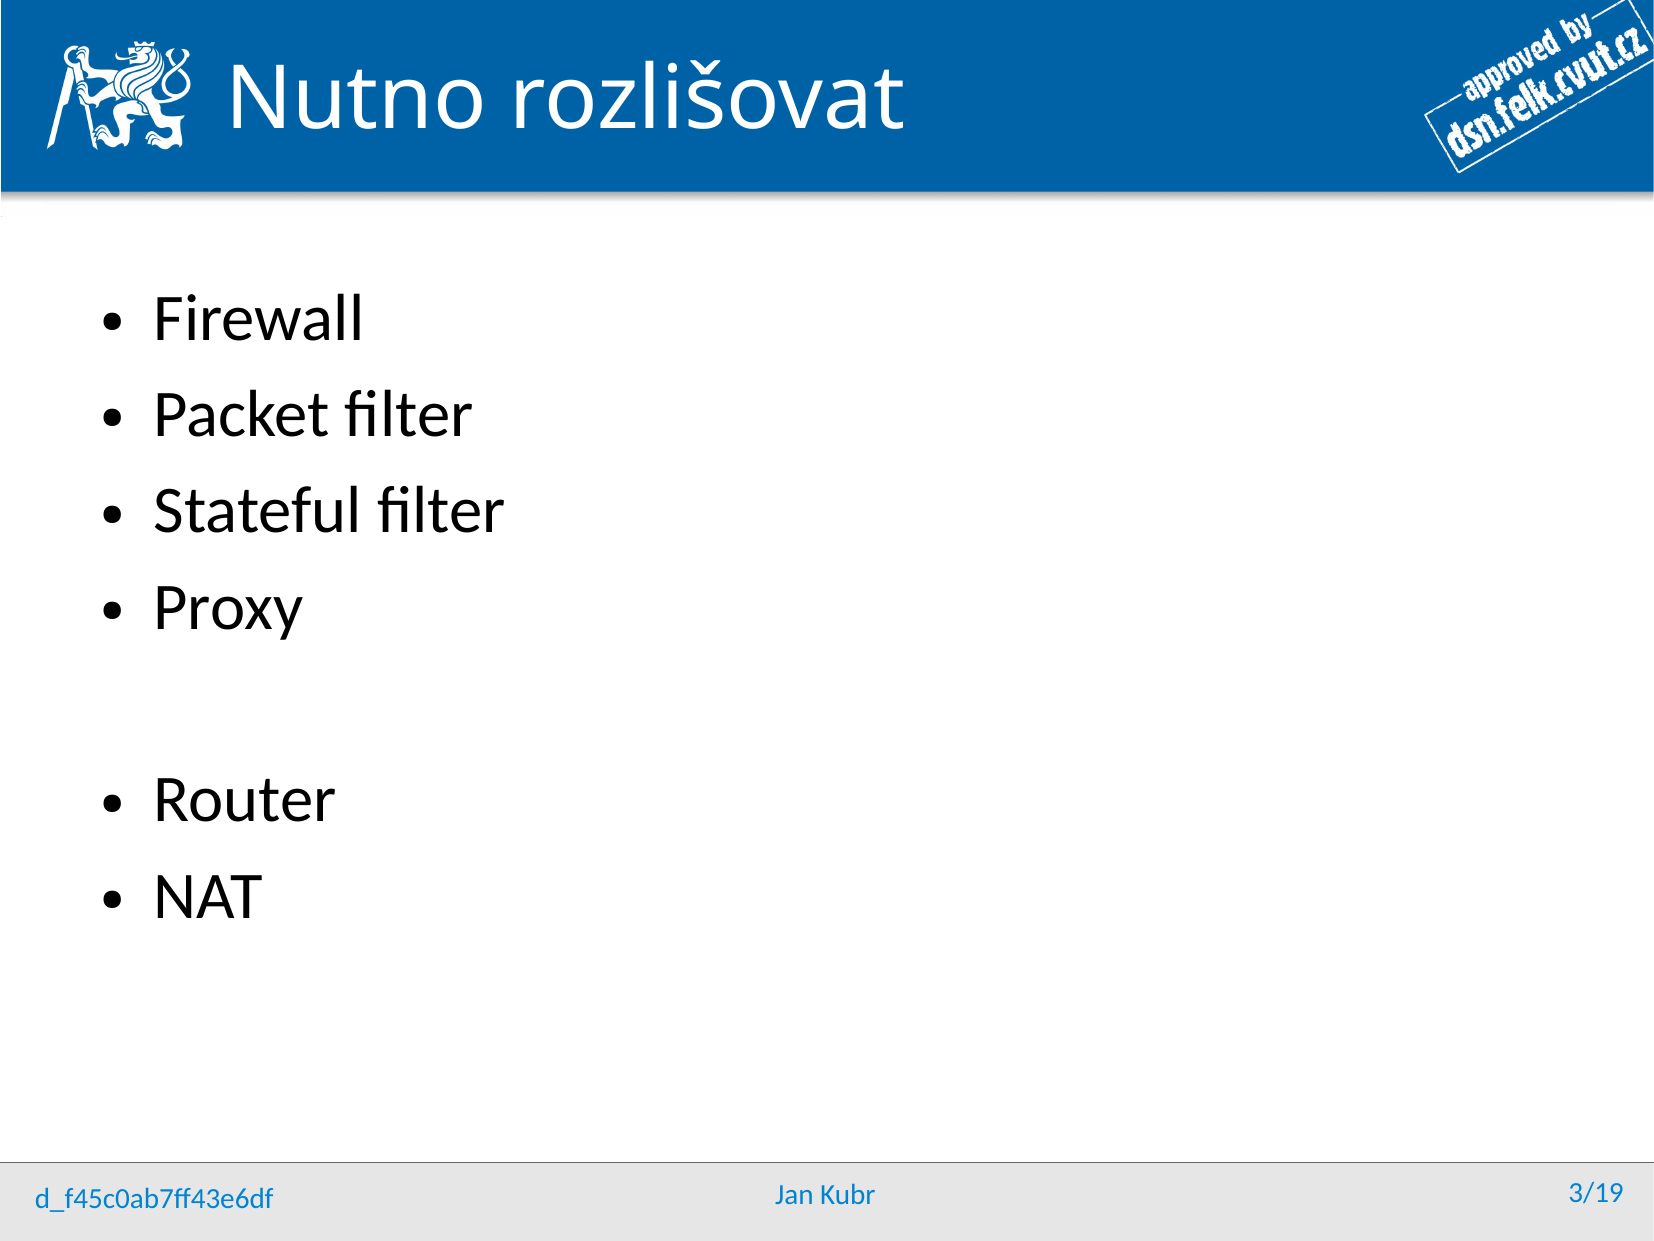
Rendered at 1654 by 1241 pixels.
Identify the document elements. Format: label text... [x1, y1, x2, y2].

title Nutno rozlišovat [225, 0, 1426, 188]
picture [1, 0, 1654, 217]
list Firewall Packet filter Stateful filter Proxy Router NAT [82, 290, 1571, 1010]
